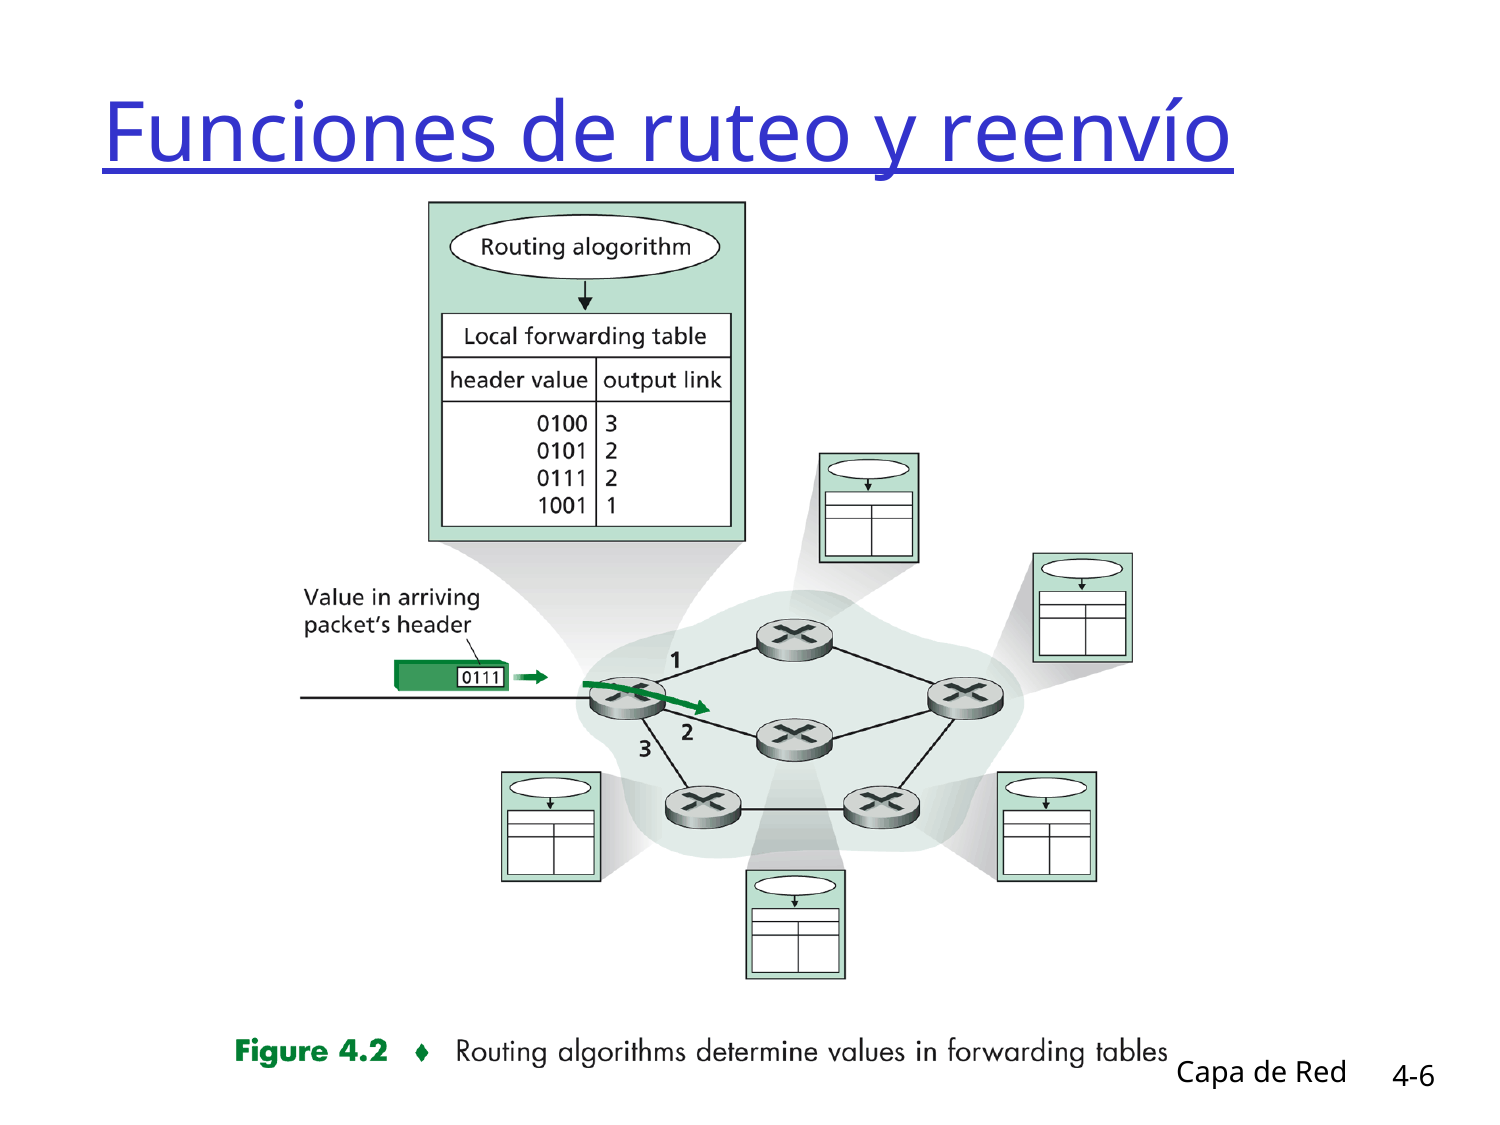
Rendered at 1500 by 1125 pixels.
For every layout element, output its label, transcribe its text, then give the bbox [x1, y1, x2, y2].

title Funciones de ruteo y reenvío [87, 37, 1363, 225]
picture [236, 201, 1167, 1068]
